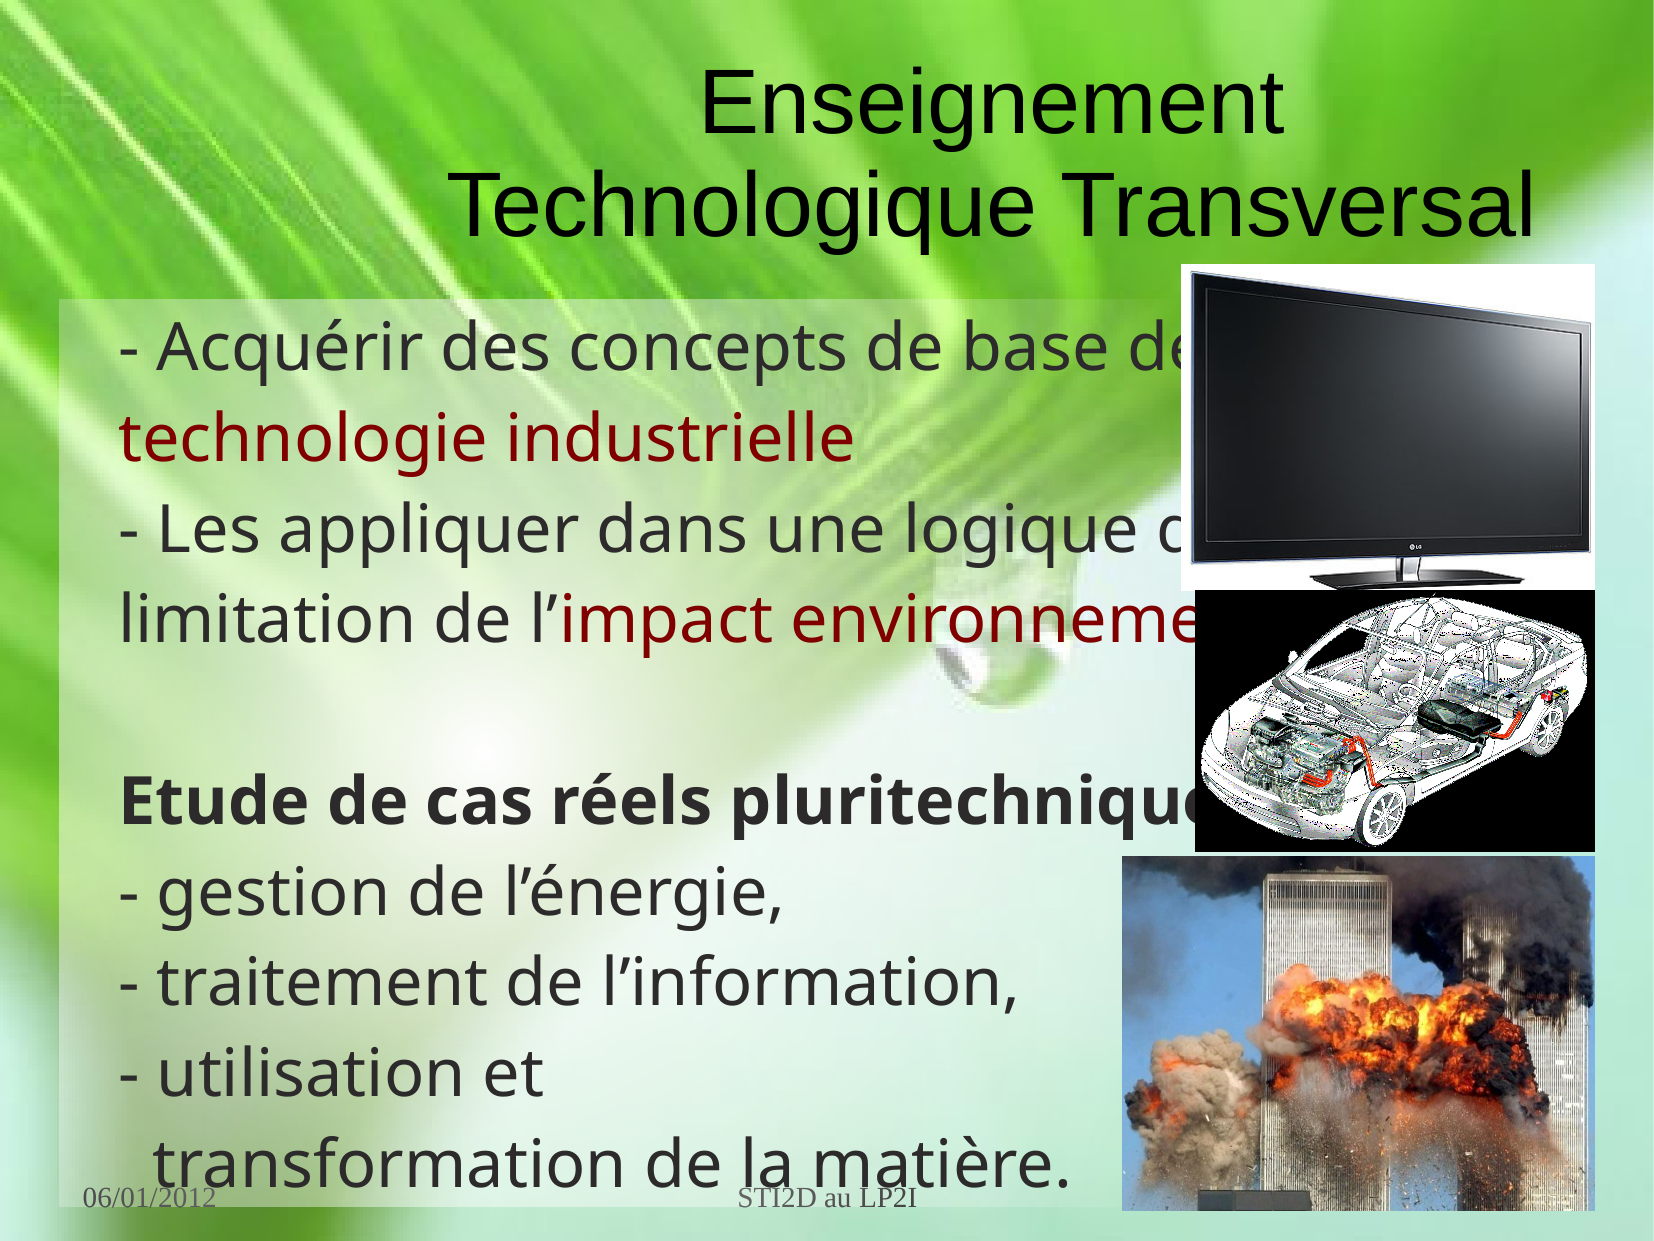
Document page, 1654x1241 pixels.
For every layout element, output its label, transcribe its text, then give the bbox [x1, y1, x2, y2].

subtitle - Acquérir des concepts de base de la technologie industrielle - Les appliquer dans une logique de limitation de l’impact environnemental. Etude de cas réels pluritechniques : - gestion de l’énergie, - traitement de l’information, - utilisation et transformation de la matière. [59, 324, 1477, 1182]
title Enseignement Technologique Transversal [413, 50, 1571, 256]
picture [0, 0, 1654, 1241]
